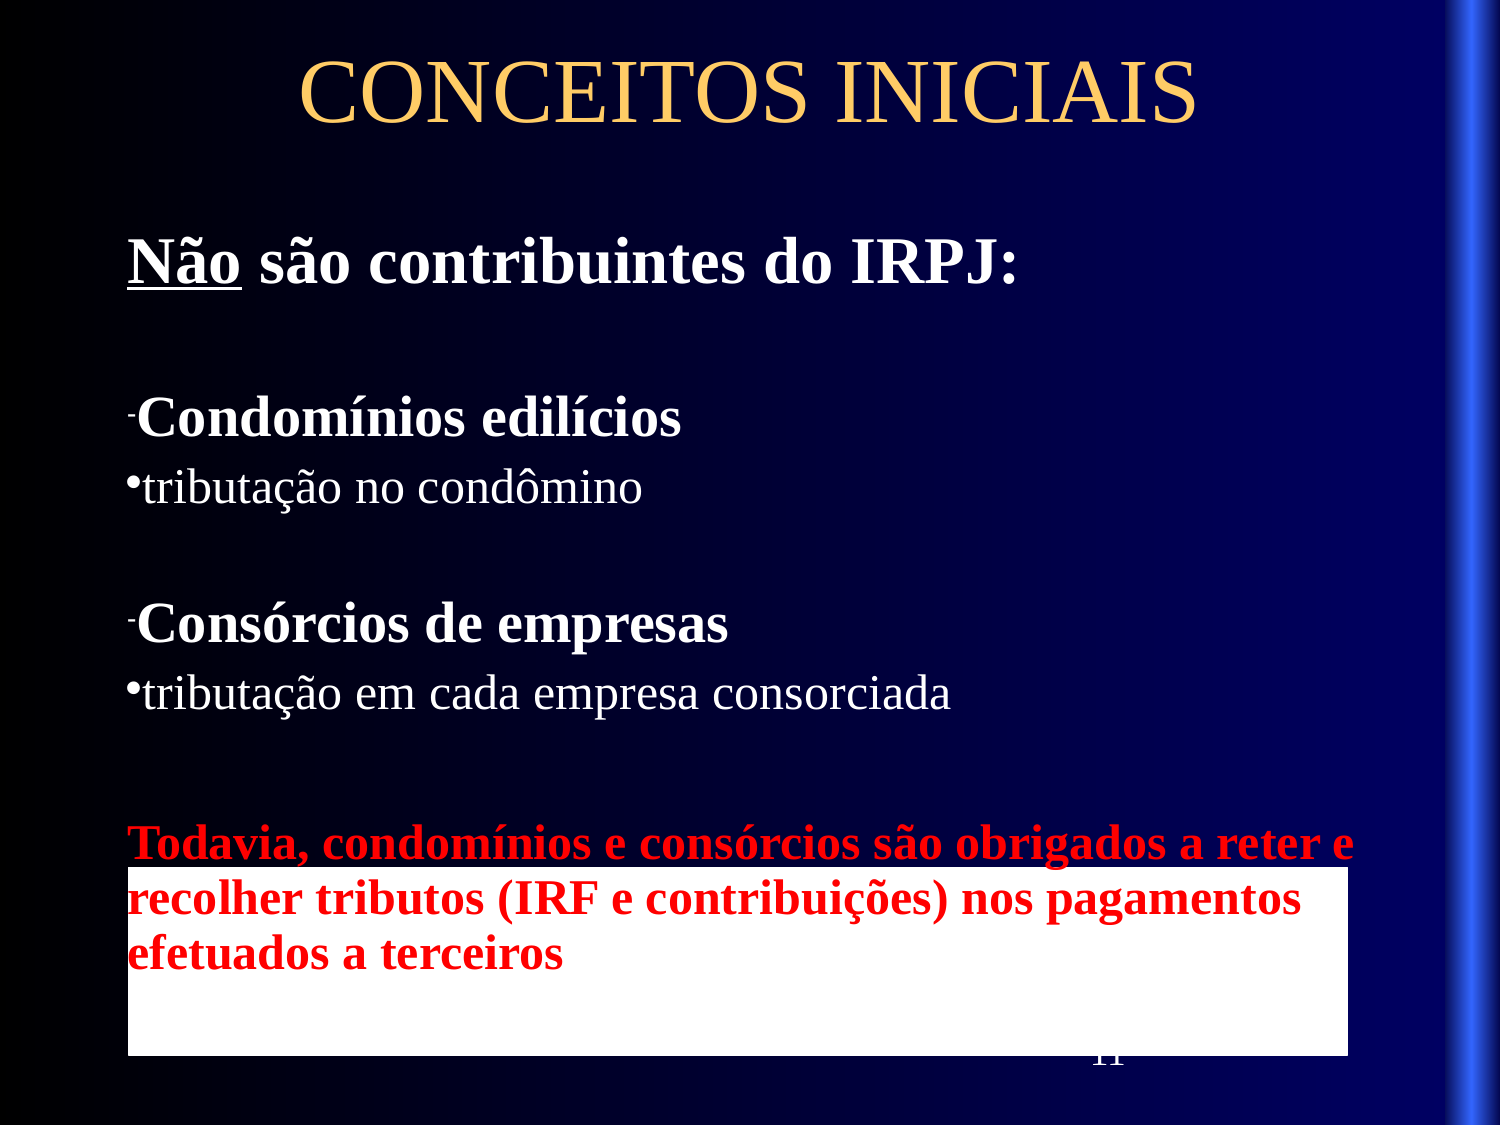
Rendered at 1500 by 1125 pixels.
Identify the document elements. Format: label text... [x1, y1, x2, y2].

text_box Não são contribuintes do IRPJ: Condomínios edilícios tributação no condômino Consórcios de empresas tributação em cada empresa consorciada Todavia, condomínios e consórcios são obrigados a reter e recolher tributos (IRF e contribuições) nos pagamentos efetuados a terceiros [112, 216, 1388, 833]
text_box [128, 867, 1348, 1055]
title CONCEITOS INICIAIS [112, 23, 1388, 211]
